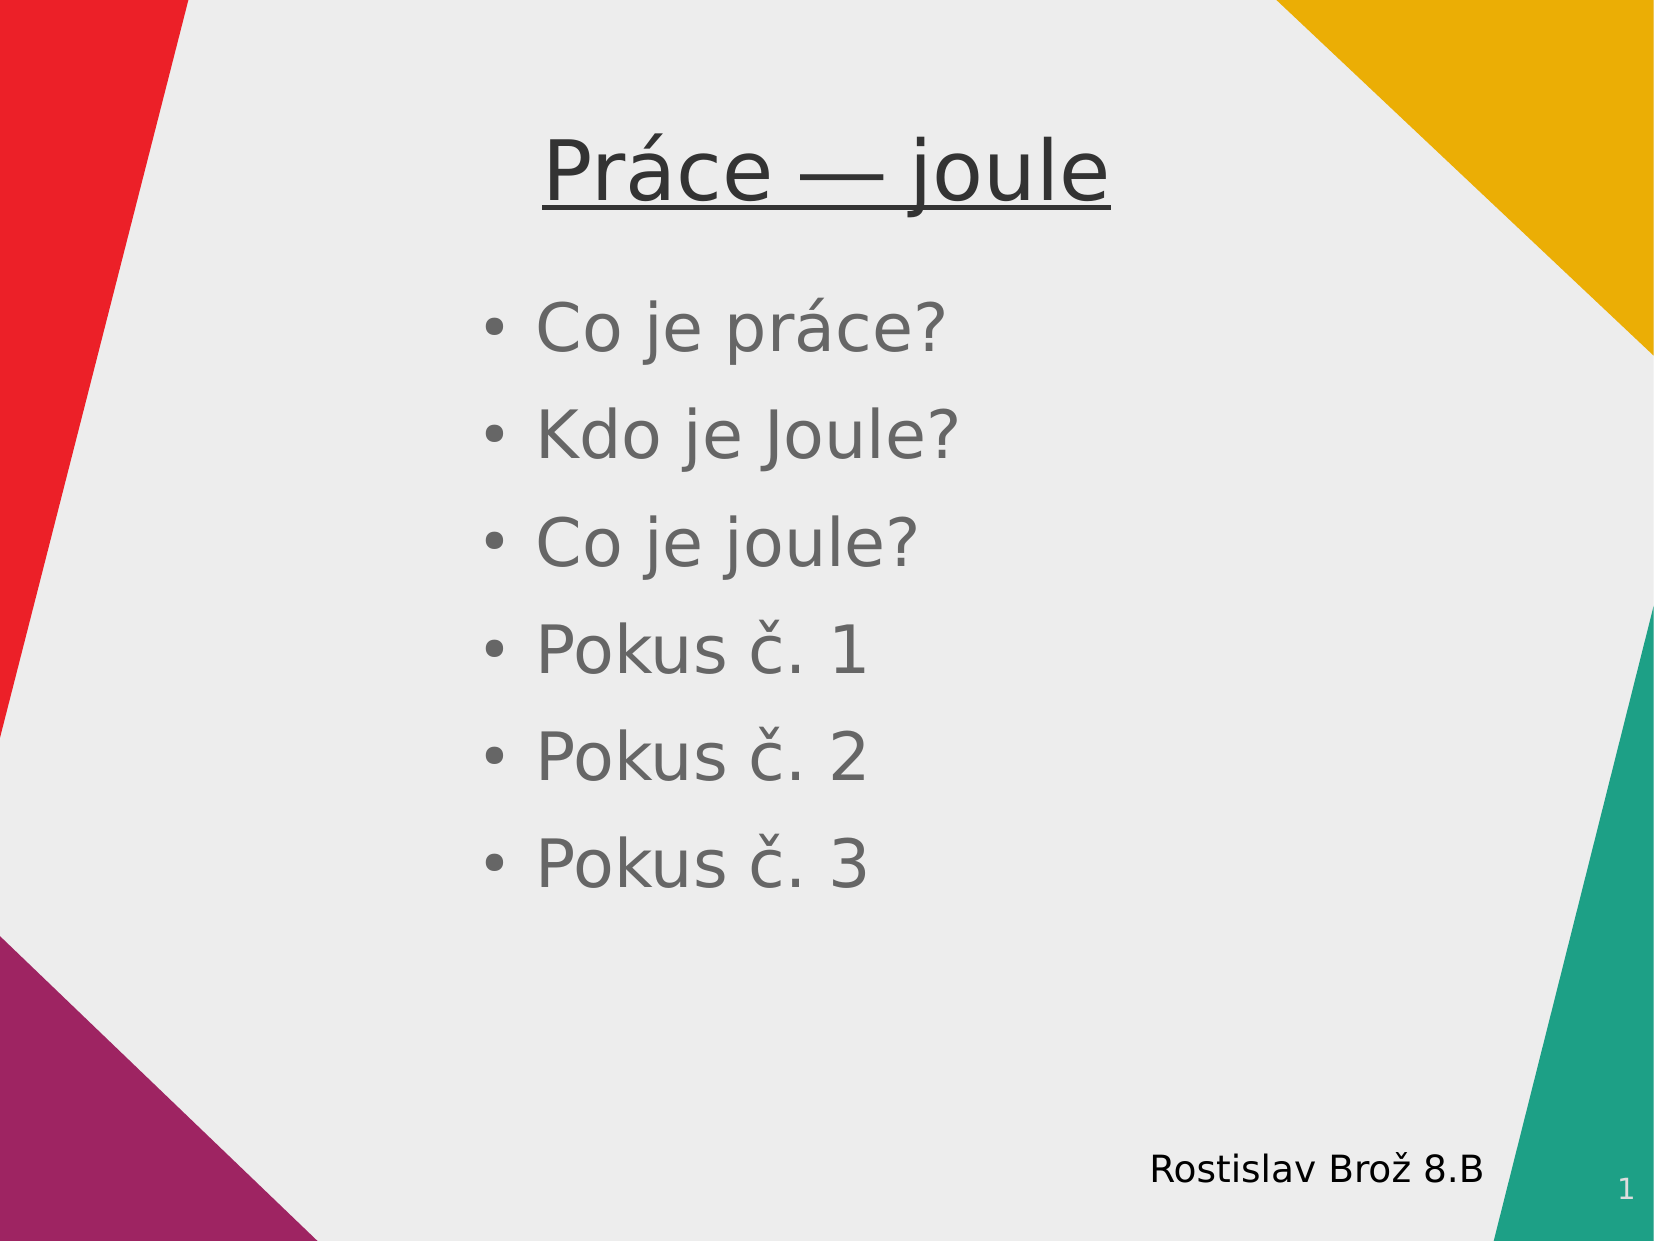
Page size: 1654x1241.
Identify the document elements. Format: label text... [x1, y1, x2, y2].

title Práce ― joule [114, 73, 1539, 271]
list Co je práce? Kdo je Joule? Co je joule? Pokus č. 1 Pokus č. 2 Pokus č. 3 [465, 289, 1486, 1021]
text_box Rostislav Brož 8.B [1134, 1140, 1501, 1199]
